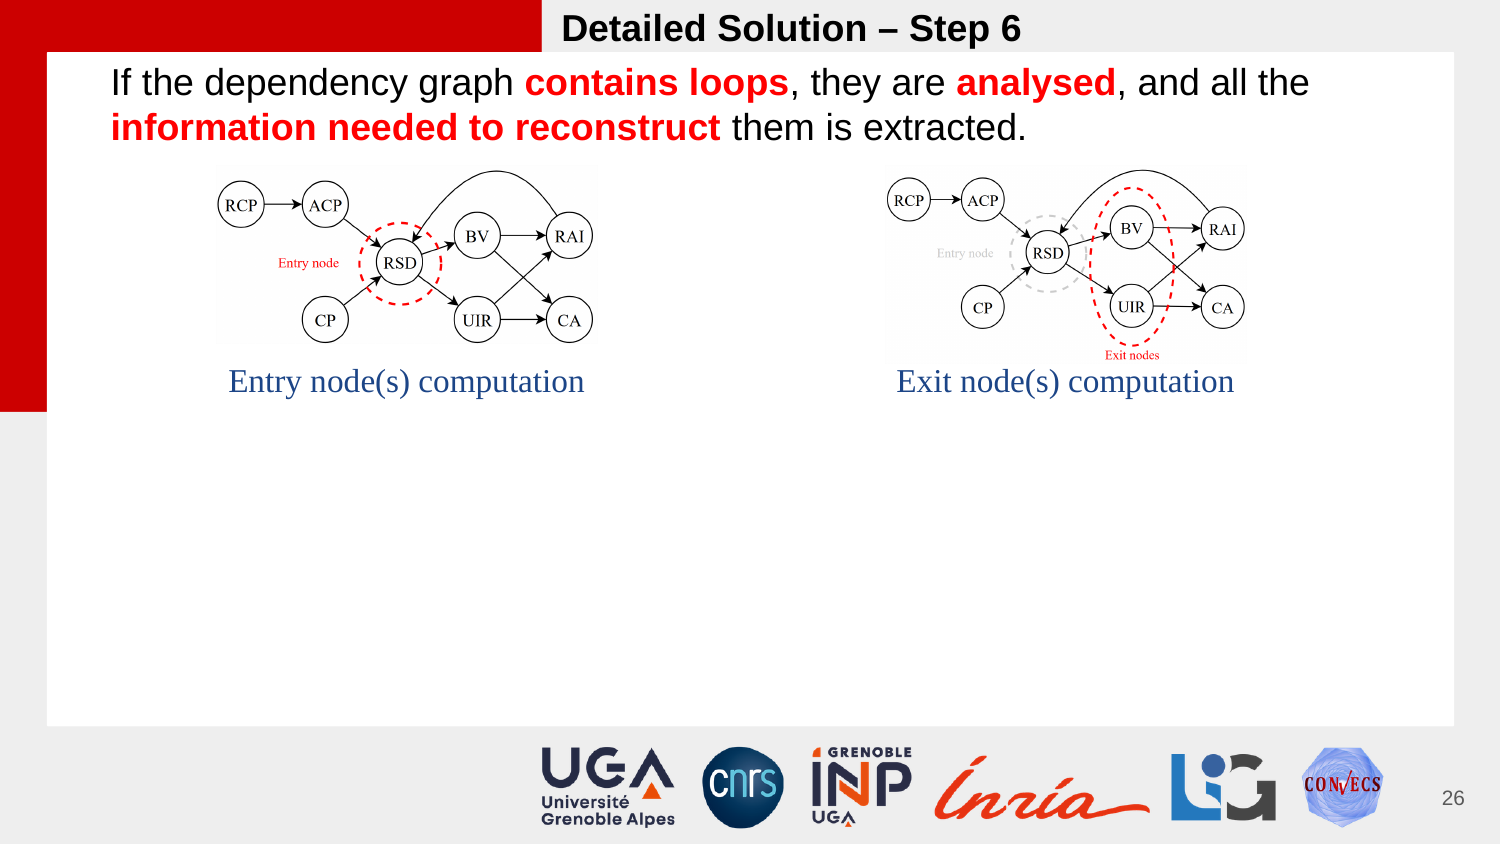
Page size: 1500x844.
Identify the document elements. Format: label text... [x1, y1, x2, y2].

text_box If the dependency graph contains loops, they are analysed, and all the information needed to reconstruct them is extracted. [95, 54, 1405, 212]
text_box Exit node(s) computation [843, 352, 1288, 407]
slide_number <numéro> [1389, 764, 1480, 830]
picture [0, 0, 1500, 844]
text_box Detailed Solution – Step 6 [546, 0, 1441, 55]
text_box Entry node(s) computation [184, 352, 629, 407]
